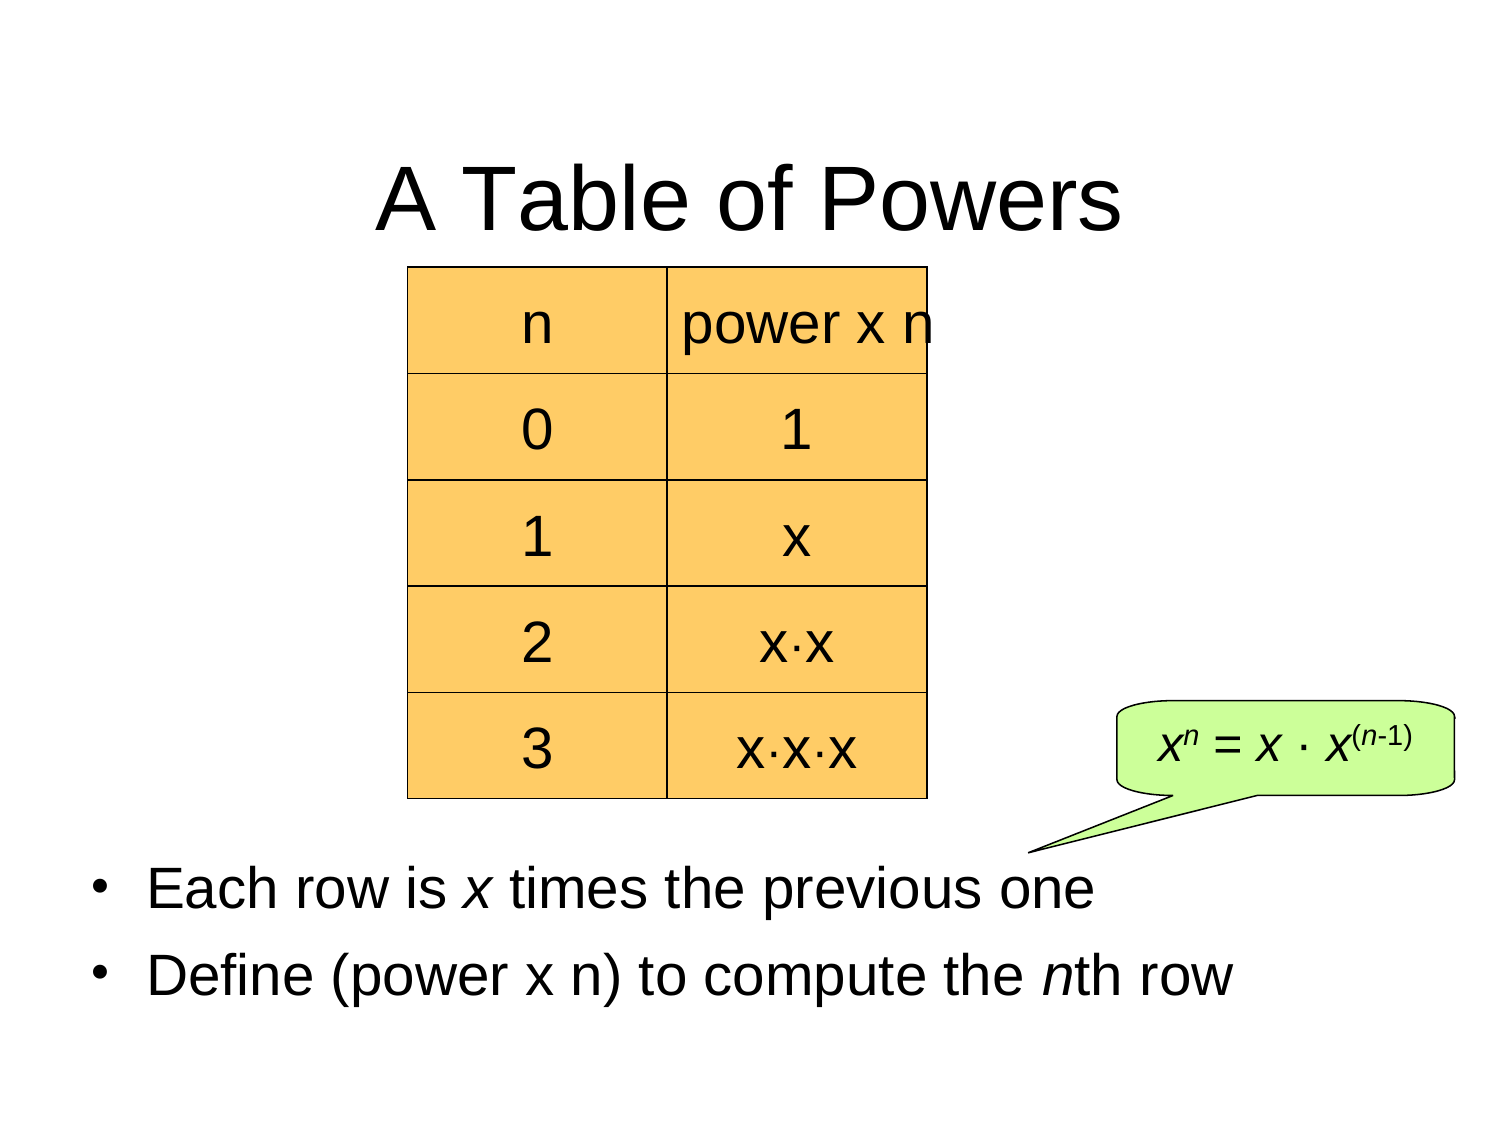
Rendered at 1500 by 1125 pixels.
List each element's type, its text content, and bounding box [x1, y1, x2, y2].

text_box x·x [667, 586, 927, 692]
text_box 0 [407, 373, 667, 479]
text_box 2 [407, 586, 667, 692]
text_box x [667, 479, 927, 586]
text_box power x n [667, 267, 927, 373]
text_box n [407, 267, 667, 373]
text_box x·x·x [667, 692, 927, 799]
text_box 3 [407, 692, 667, 799]
title A Table of Powers [112, 99, 1388, 262]
text_box xn = x · x(n-1) [1028, 700, 1455, 853]
text_box 1 [667, 373, 927, 479]
list Each row is x times the previous one Define (power x n) to compute the nth row [75, 262, 1426, 1083]
text_box 1 [407, 479, 667, 586]
